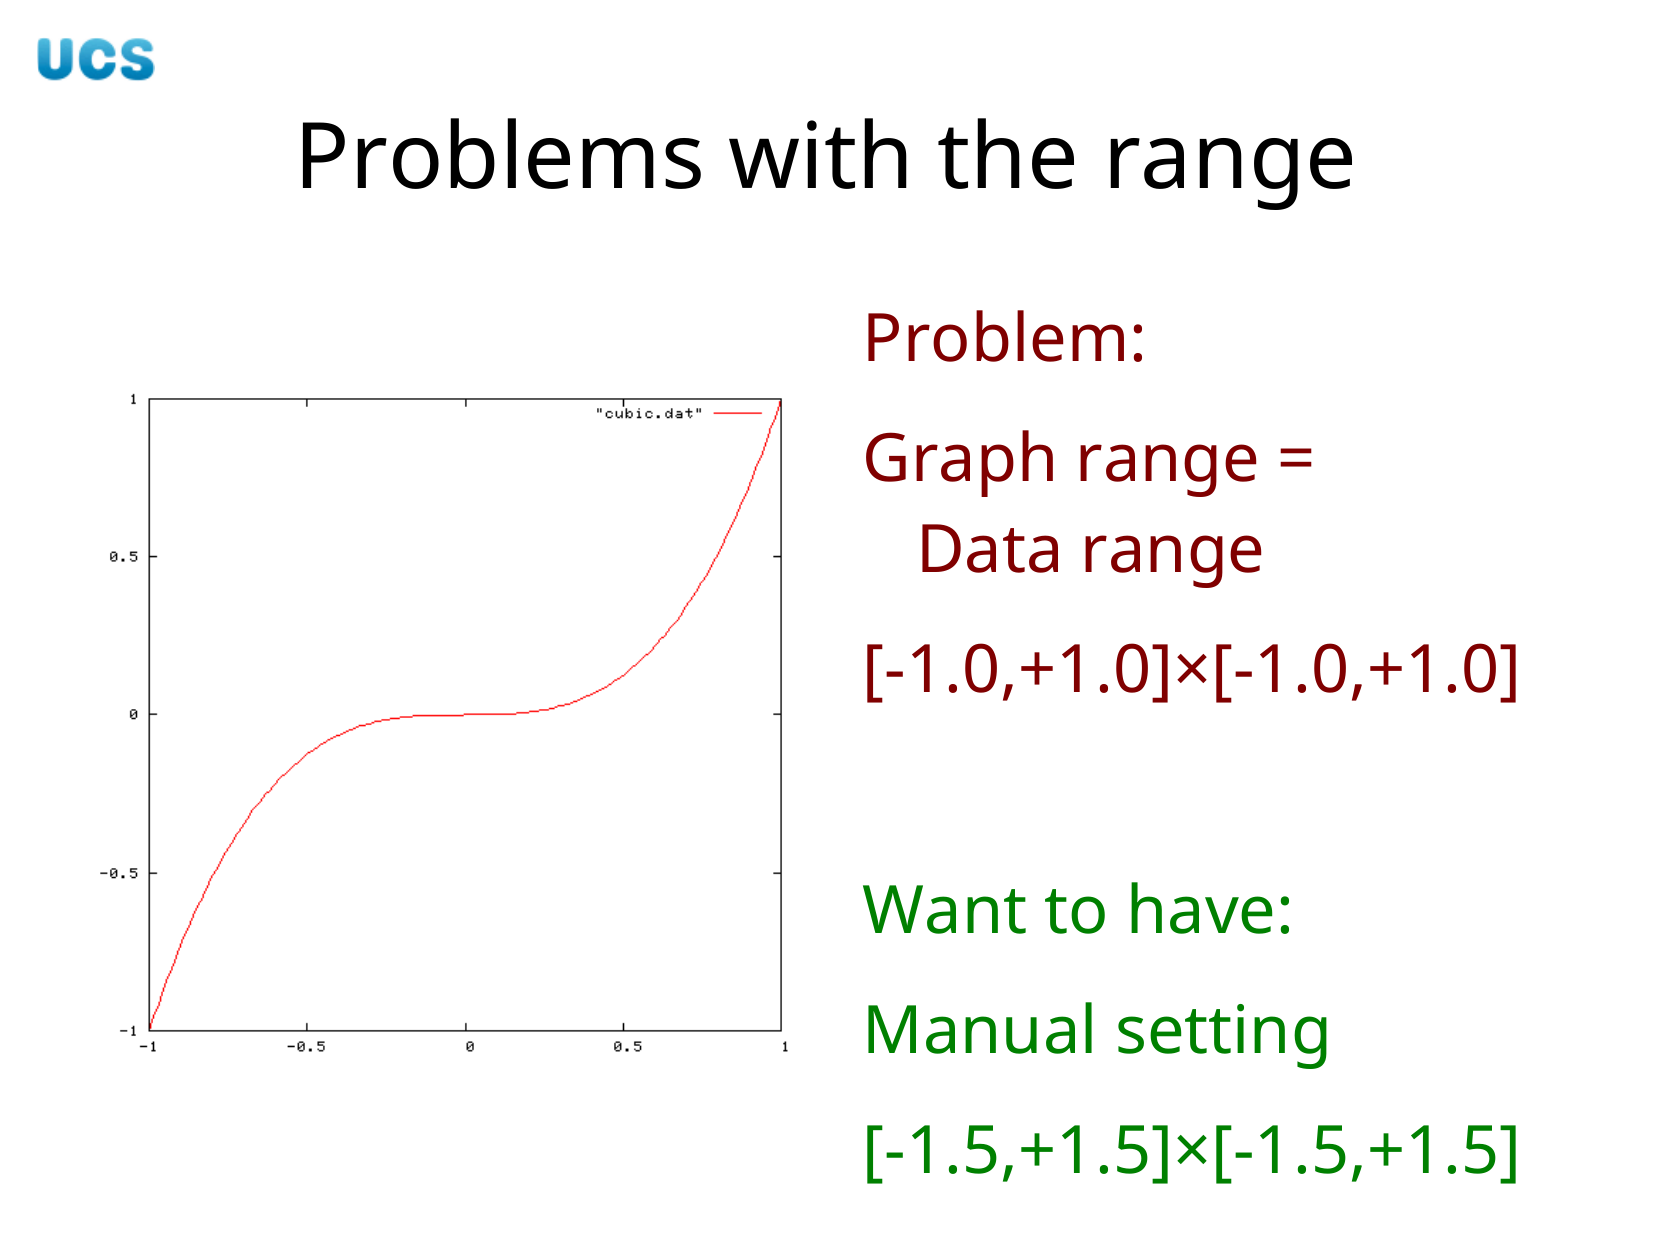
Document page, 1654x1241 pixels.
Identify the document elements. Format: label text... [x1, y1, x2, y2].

title Problems with the range [82, 49, 1571, 257]
picture [82, 336, 809, 1063]
list Problem: Graph range = Data range [-1.0,+1.0]×[-1.0,+1.0] Want to have: Manual setting [-1.5,+1.5]×[-1.5,+1.5] [845, 290, 1572, 1109]
picture [37, 37, 155, 82]
